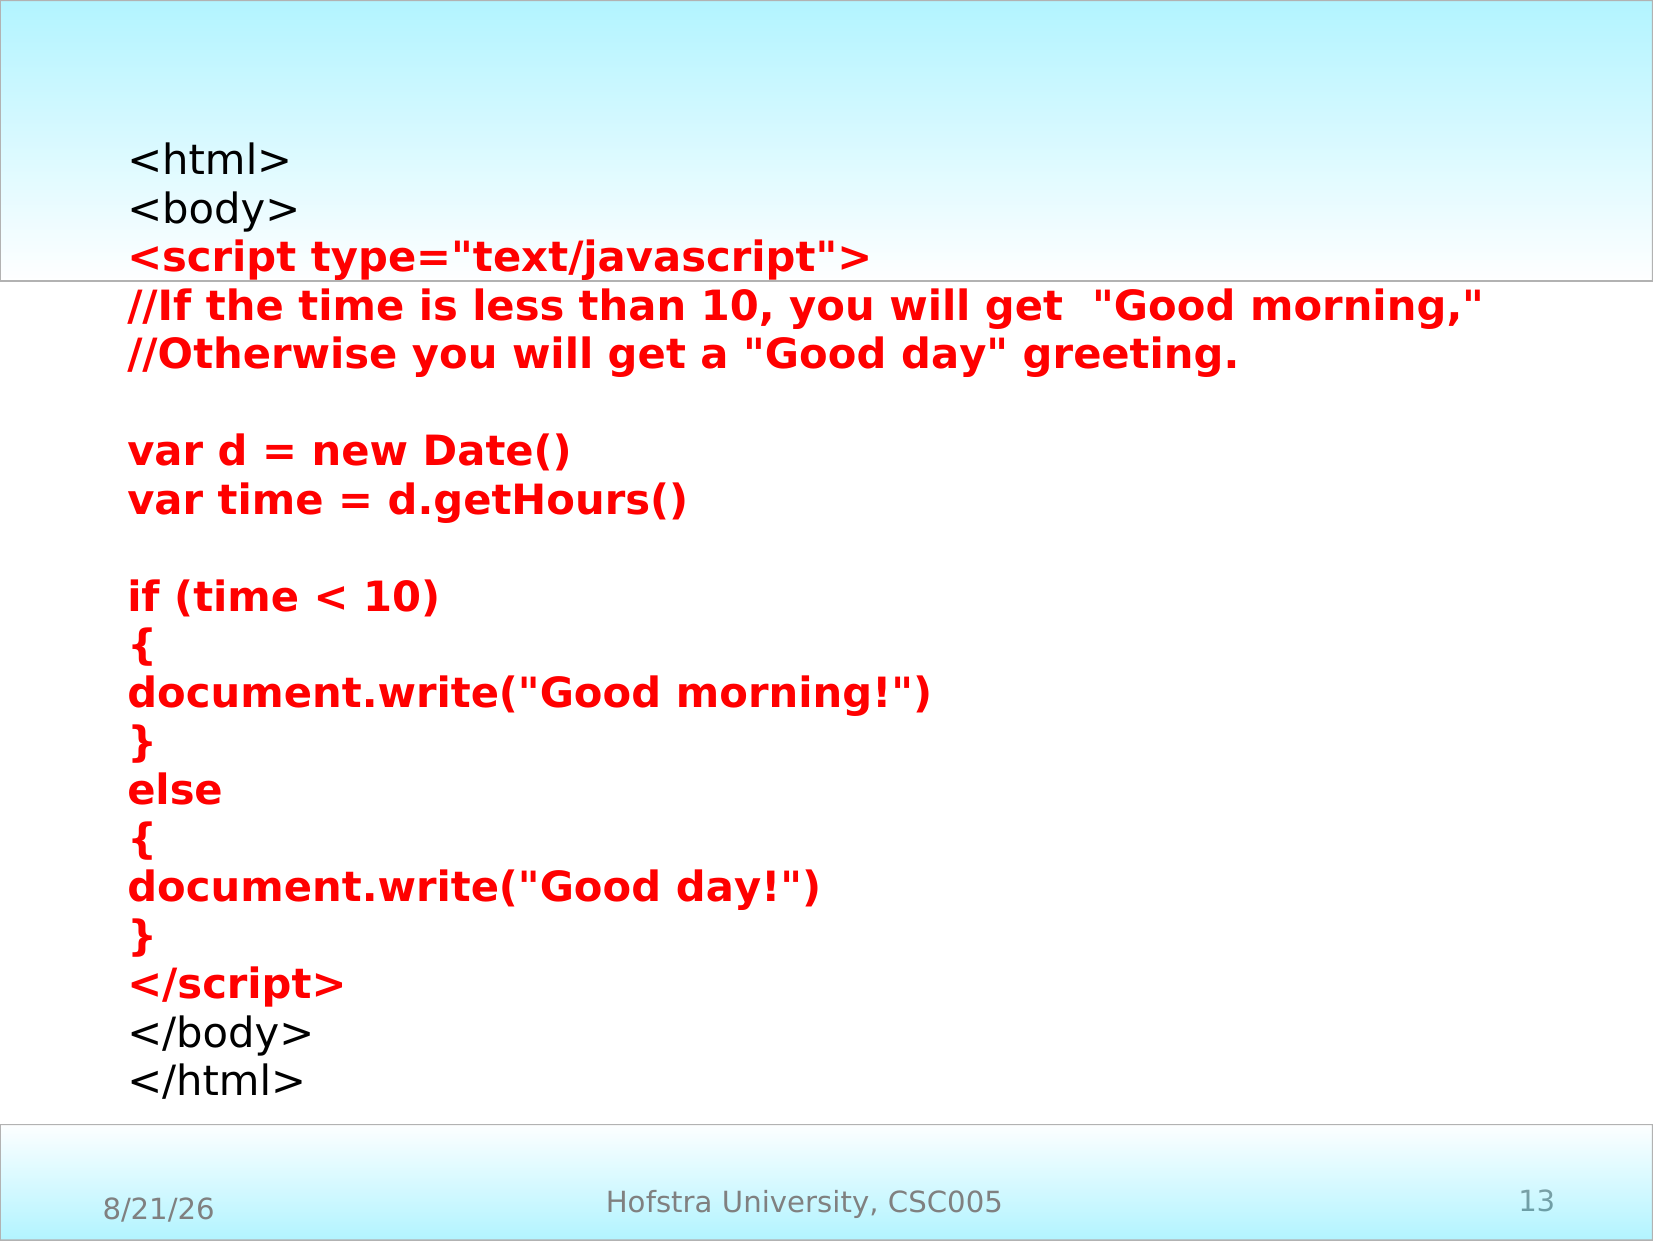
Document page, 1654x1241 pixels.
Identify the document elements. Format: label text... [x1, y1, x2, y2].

text_box <html> <body> <script type="text/javascript"> //If the time is less than 10, you will get "Good morning," //Otherwise you will get a "Good day" greeting. var d = new Date() var time = d.getHours() if (time < 10) { document.write("Good morning!") } else { document.write("Good day!") } </script> </body> </html> [112, 128, 1538, 1134]
